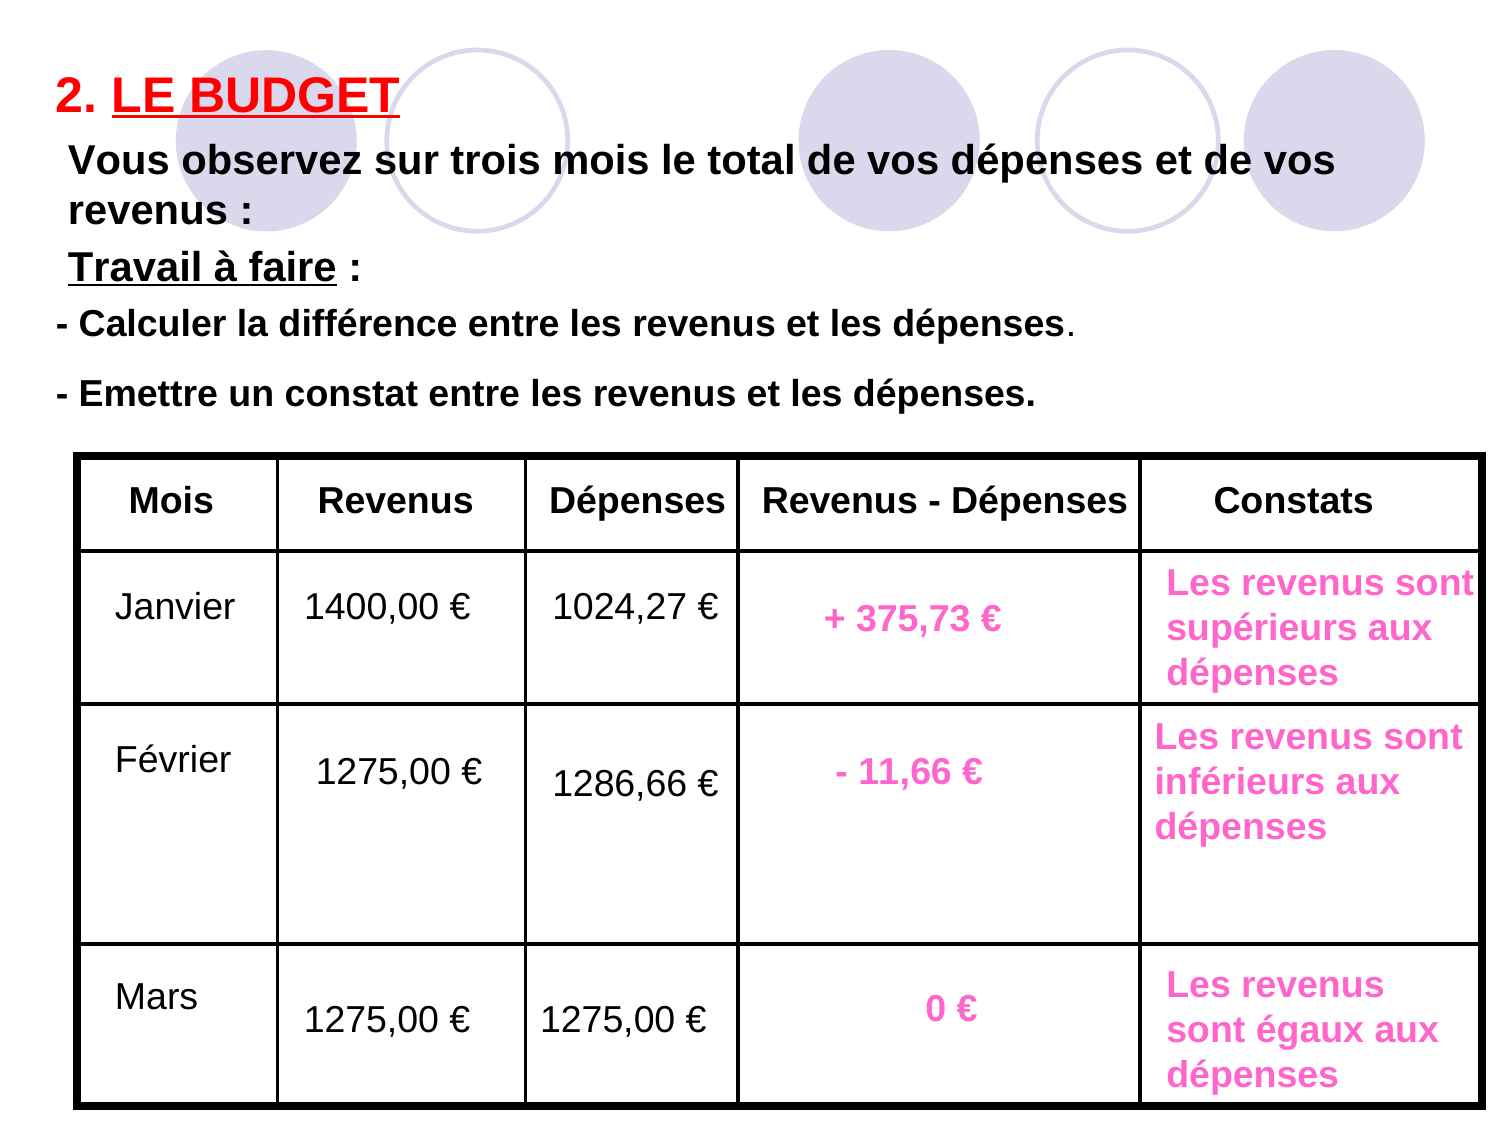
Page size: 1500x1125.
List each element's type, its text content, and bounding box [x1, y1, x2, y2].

table_cell [527, 553, 736, 702]
table_header [279, 460, 524, 549]
table_cell [81, 946, 276, 1102]
text_box Mois [88, 467, 254, 529]
text_box 1024,27 € [537, 574, 739, 635]
text_box Janvier [100, 574, 266, 635]
text_box Dépenses [525, 467, 738, 529]
text_box Février [100, 727, 266, 789]
table_cell [527, 706, 736, 942]
text_box 2. LE BUDGET [41, 54, 431, 131]
table_cell [81, 706, 276, 942]
table_cell [1142, 553, 1151, 702]
table_cell [740, 946, 1138, 1102]
text_box 1400,00 € [289, 574, 491, 635]
table_header [527, 460, 736, 467]
table_header [81, 460, 276, 549]
table_cell [1142, 946, 1478, 1102]
text_box - Calculer la différence entre les revenus et les dépenses. [41, 290, 1117, 352]
text_box + 375,73 € [809, 586, 1117, 647]
table_header [740, 529, 1138, 549]
table_header [740, 460, 1138, 467]
table_cell [279, 706, 524, 942]
text_box 1275,00 € [525, 987, 739, 1049]
text_box 1275,00 € [301, 739, 514, 801]
text_box Vous observez sur trois mois le total de vos dépenses et de vos revenus : [53, 125, 1500, 241]
table_header [1142, 460, 1478, 549]
text_box Les revenus sont supérieurs aux dépenses [1151, 550, 1500, 702]
text_box - 11,66 € [820, 739, 1117, 801]
text_box 1286,66 € [537, 751, 739, 812]
table_cell [279, 553, 524, 702]
text_box 0 € [844, 976, 1070, 1037]
table_cell [740, 706, 1138, 942]
table_cell [527, 946, 736, 987]
table_cell [740, 553, 1138, 702]
table_cell [279, 946, 524, 1102]
text_box Constats [1198, 467, 1424, 529]
table_cell [81, 553, 276, 702]
table_header [527, 529, 736, 549]
text_box Mars [100, 964, 219, 1025]
text_box - Emettre un constat entre les revenus et les dépenses. [41, 361, 1140, 423]
table_cell [527, 1049, 736, 1102]
text_box Les revenus sont inférieurs aux dépenses [1139, 704, 1500, 855]
text_box Revenus [289, 467, 503, 529]
text_box Travail à faire : [53, 231, 443, 290]
text_box Les revenus sont égaux aux dépenses [1151, 952, 1471, 1103]
text_box 1275,00 € [289, 987, 514, 1049]
table_cell [1142, 855, 1478, 942]
text_box Revenus - Dépenses [738, 467, 1152, 529]
